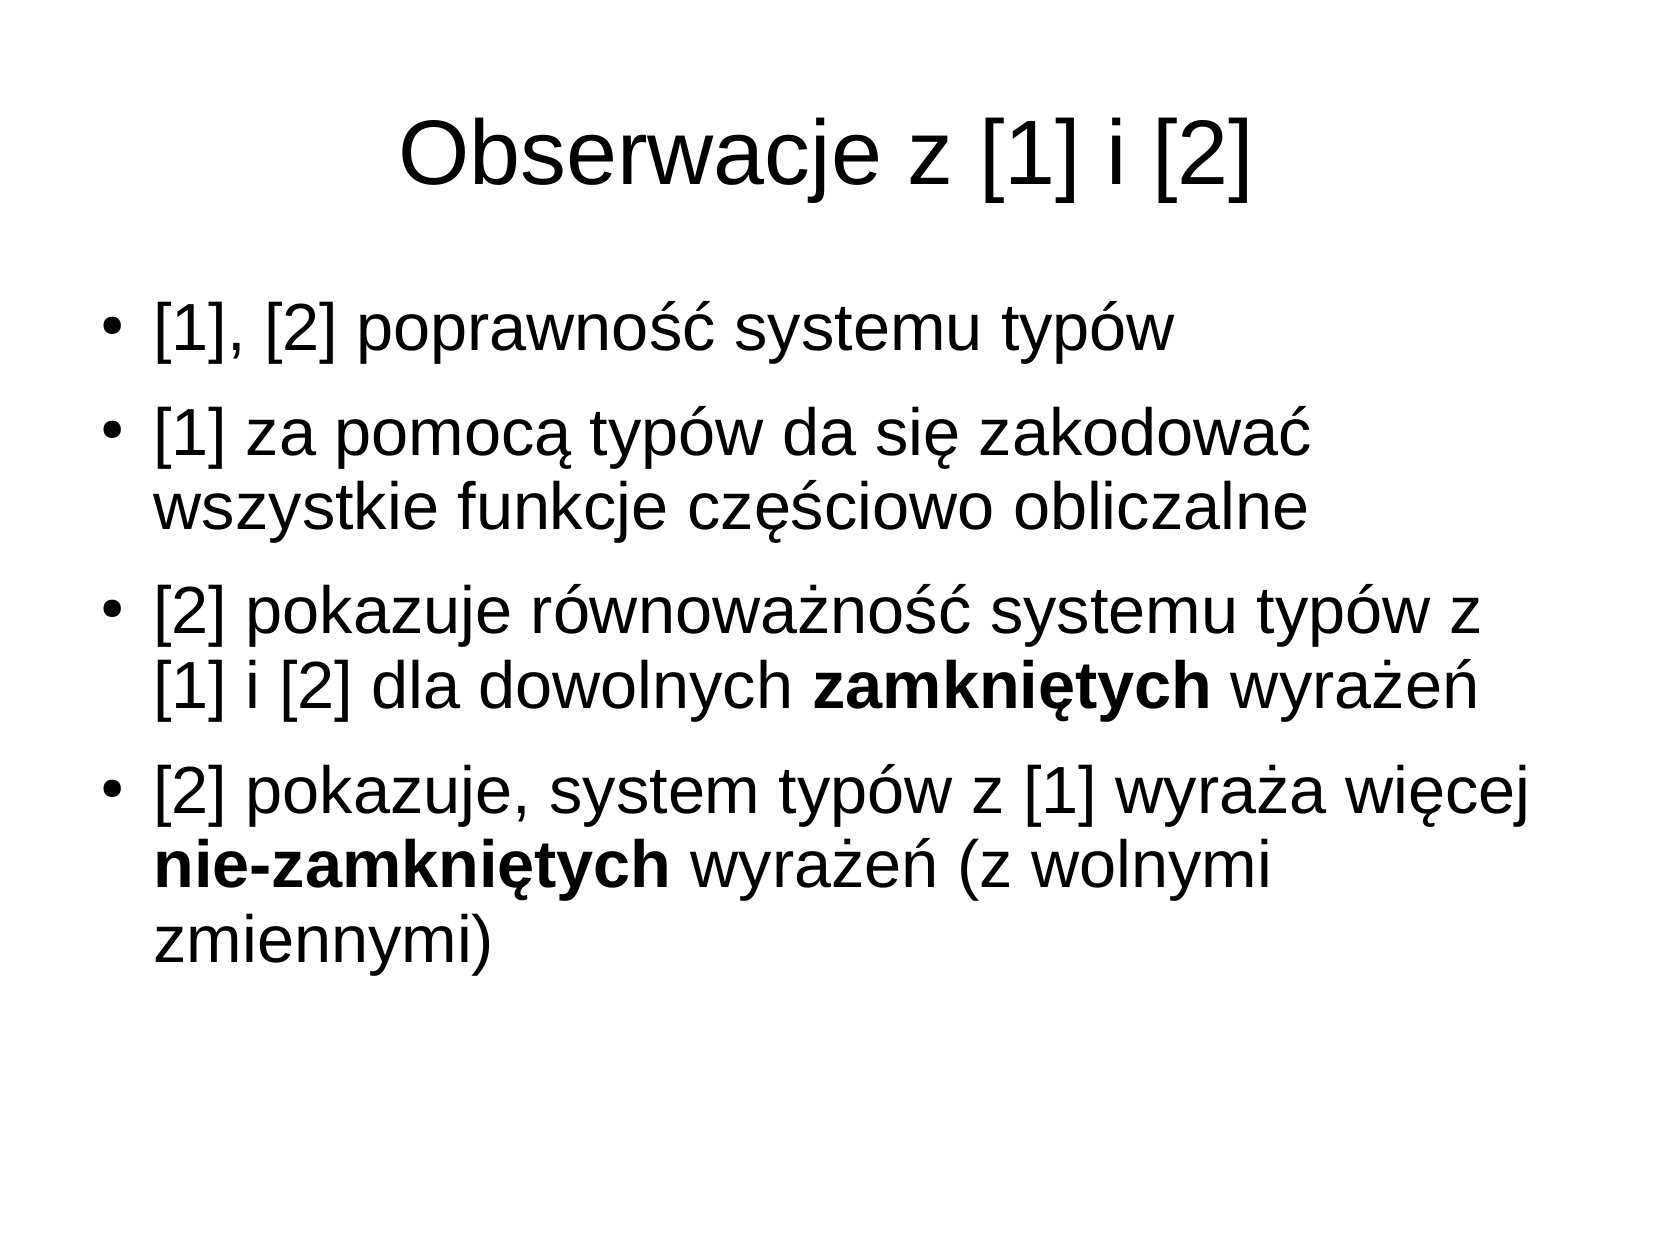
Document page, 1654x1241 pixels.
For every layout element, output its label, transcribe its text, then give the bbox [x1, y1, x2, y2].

list [1], [2] poprawność systemu typów [1] za pomocą typów da się zakodować wszystkie funkcje częściowo obliczalne [2] pokazuje równoważność systemu typów z [1] i [2] dla dowolnych zamkniętych wyrażeń [2] pokazuje, system typów z [1] wyraża więcej nie-zamkniętych wyrażeń (z wolnymi zmiennymi) [82, 290, 1571, 1109]
title Obserwacje z [1] i [2] [82, 49, 1571, 257]
